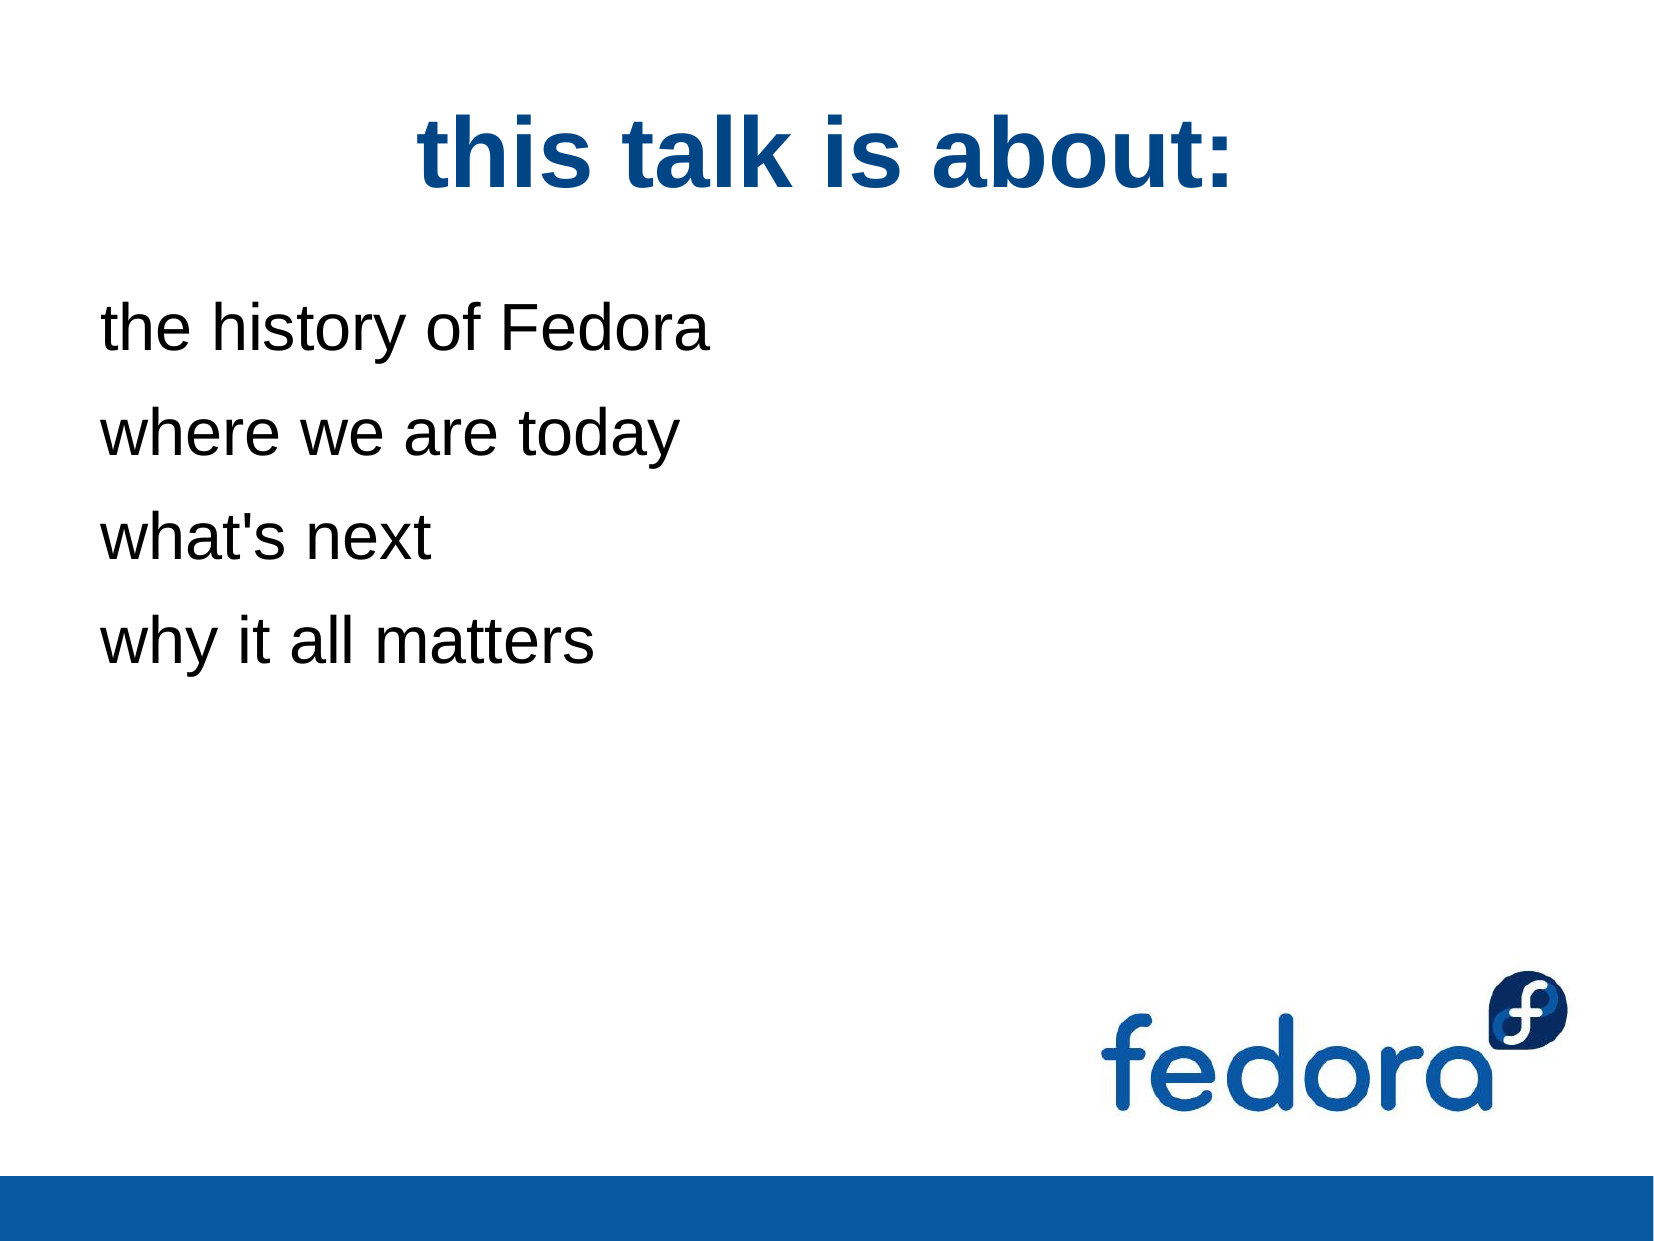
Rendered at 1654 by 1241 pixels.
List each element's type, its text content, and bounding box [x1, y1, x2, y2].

title this talk is about: [82, 49, 1571, 257]
picture [1087, 958, 1576, 1125]
list the history of Fedora where we are today what's next why it all matters [82, 290, 1571, 762]
picture [0, 1176, 1654, 1241]
